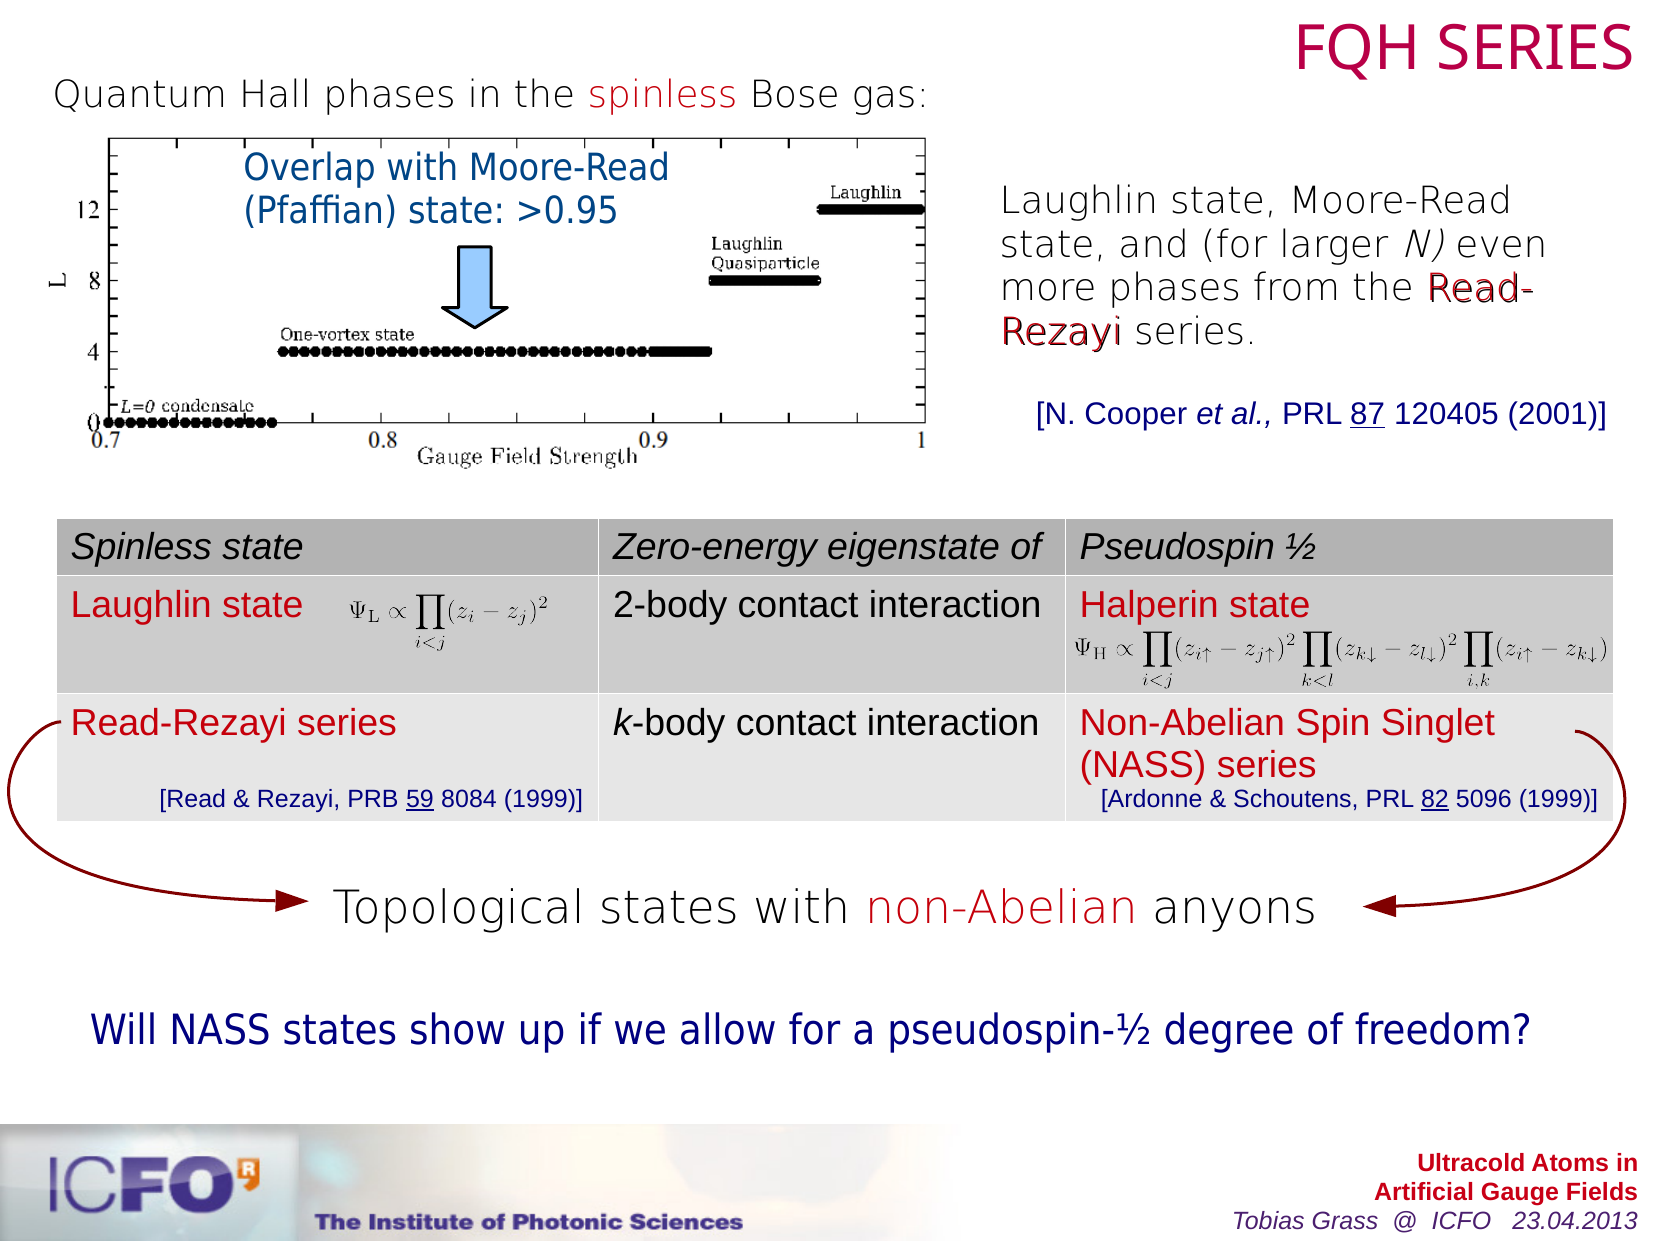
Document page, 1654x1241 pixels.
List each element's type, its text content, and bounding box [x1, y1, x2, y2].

table_header Zero-energy eigenstate of [599, 519, 1065, 575]
table_header Spinless state [57, 519, 598, 575]
text_box Ultracold Atoms in Artificial Gauge Fields Tobias Grass @ ICFO 23.04.2013 [712, 1138, 1654, 1241]
table_cell 2-body contact interaction [599, 576, 1065, 693]
table_cell Halperin state [1066, 576, 1613, 693]
text_box FQH SERIES [0, 0, 1651, 99]
text_box Quantum Hall phases in the spinless Bose gas: [37, 65, 1651, 124]
text_box Will NASS states show up if we allow for a pseudospin-½ degree of freedom? [75, 998, 1613, 1062]
table_cell k-body contact interaction [599, 694, 1065, 821]
table_cell Read-Rezayi series [Read & Rezayi, PRB 59 8084 (1999)] [57, 694, 598, 821]
picture [40, 132, 938, 470]
table_cell Non-Abelian Spin Singlet (NASS) series [Ardonne & Schoutens, PRL 82 5096 (1999)] [1066, 694, 1613, 821]
picture [0, 1124, 976, 1241]
table_cell Laughlin state [57, 576, 598, 693]
text_box [442, 246, 508, 328]
table_header Pseudospin ½ [1066, 519, 1613, 575]
text_box Topological states with non-Abelian anyons [300, 872, 1537, 997]
text_box Overlap with Moore-Read (Pfaffian) state: >0.95 [227, 136, 790, 242]
text_box Laughlin state, Moore-Read state, and (for larger N) even more phases from the Read-Rezayi series. [N. Cooper et al., PRL 87 120405 (2001)] [984, 171, 1623, 439]
picture [1074, 631, 1606, 689]
picture [349, 594, 547, 651]
